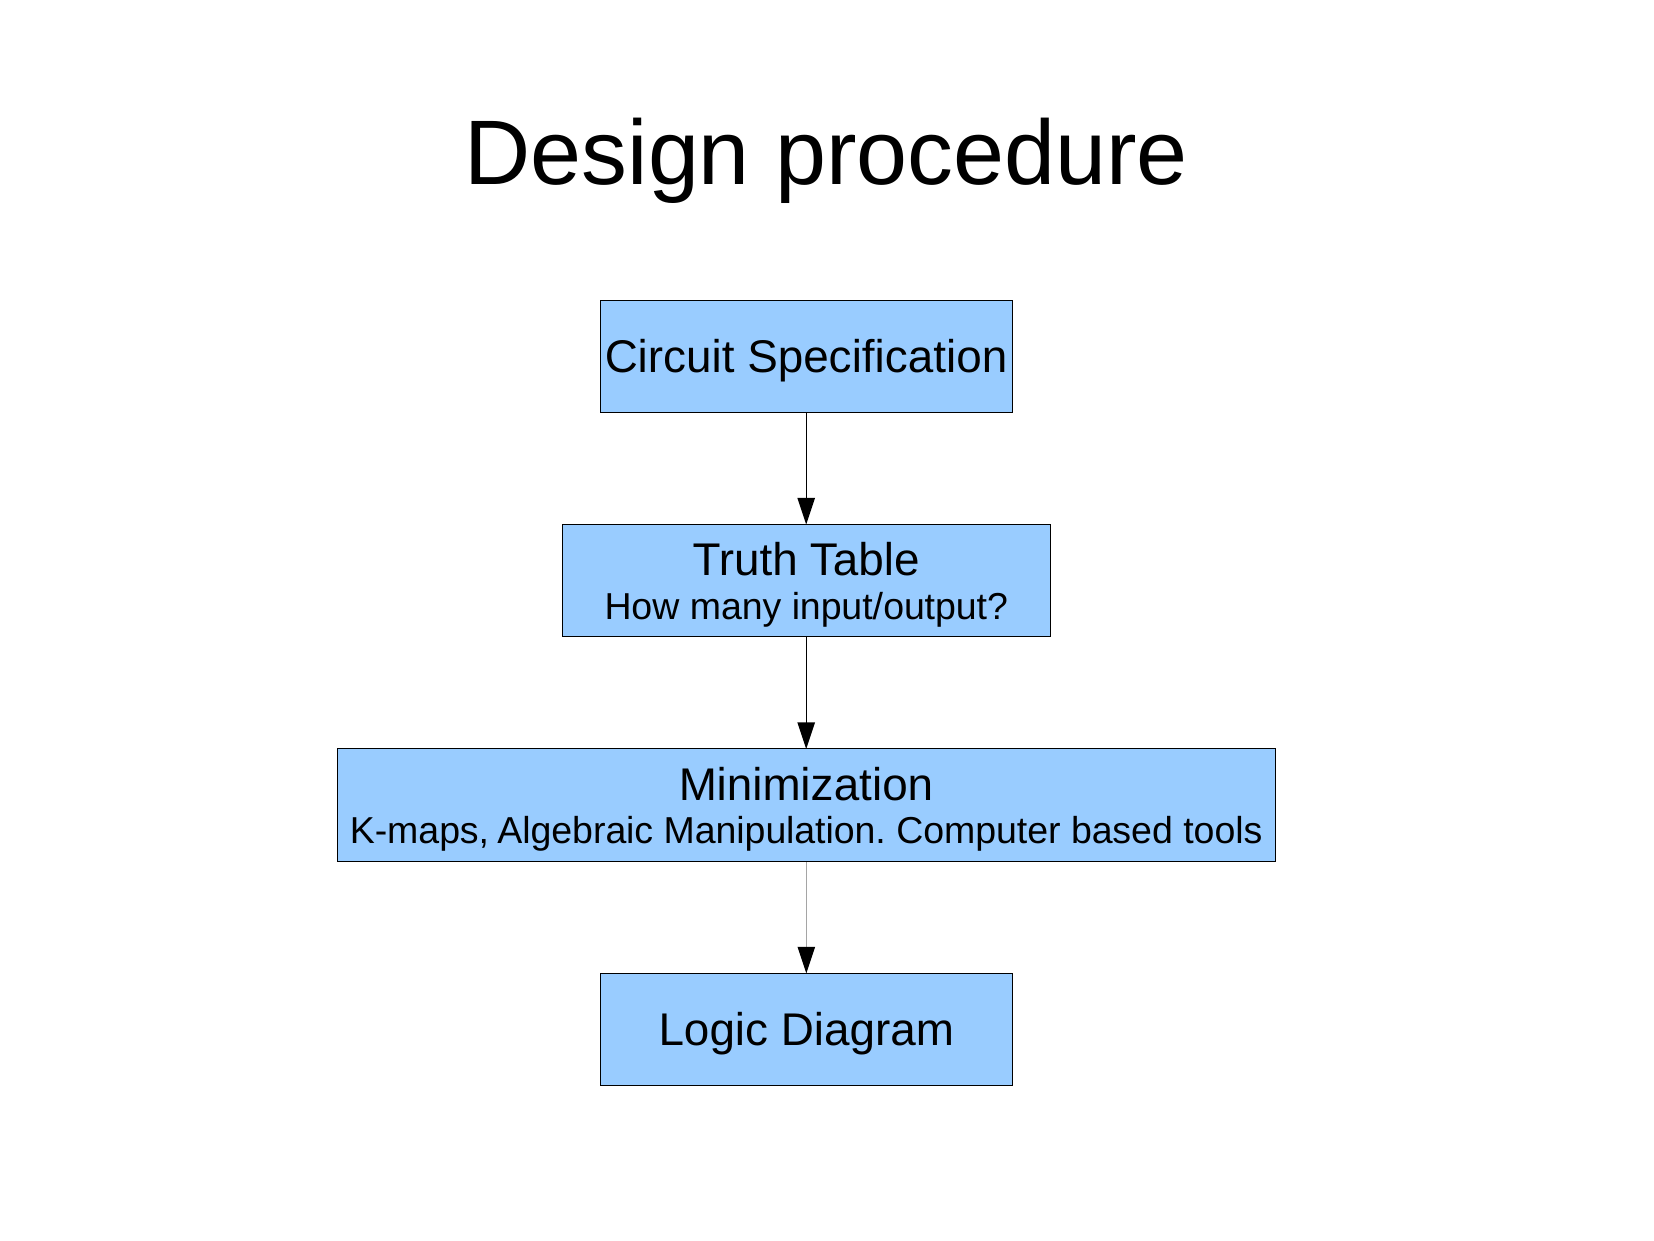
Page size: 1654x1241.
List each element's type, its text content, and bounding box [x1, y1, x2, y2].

text_box Circuit Specification [600, 300, 1013, 413]
text_box Logic Diagram [600, 973, 1013, 1086]
title Design procedure [82, 49, 1571, 257]
text_box Truth Table How many input/output? [562, 524, 1051, 637]
text_box Minimization K-maps, Algebraic Manipulation. Computer based tools [337, 748, 1276, 862]
